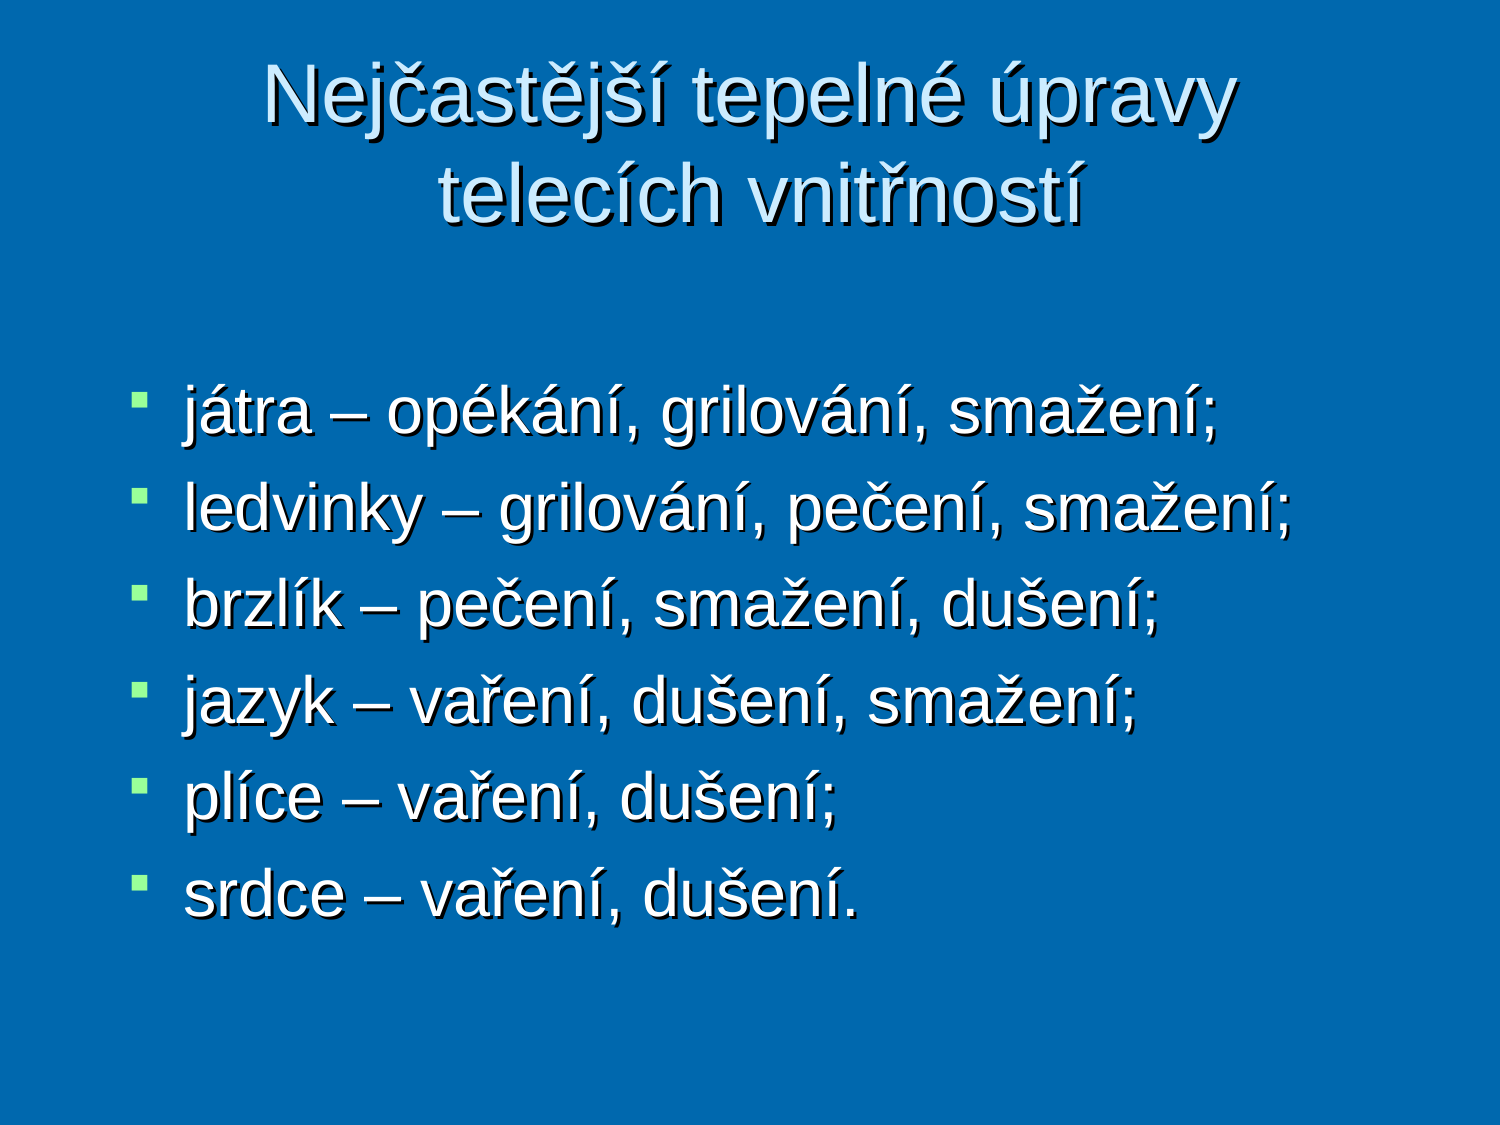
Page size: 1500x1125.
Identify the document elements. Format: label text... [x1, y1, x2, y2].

list játra – opékání, grilování, smažení; ledvinky – grilování, pečení, smažení; brzlík – pečení, smažení, dušení; jazyk – vaření, dušení, smažení; plíce – vaření, dušení; srdce – vaření, dušení. [112, 262, 1425, 1006]
title Nejčastější tepelné úpravy telecích vnitřností [75, 31, 1426, 247]
